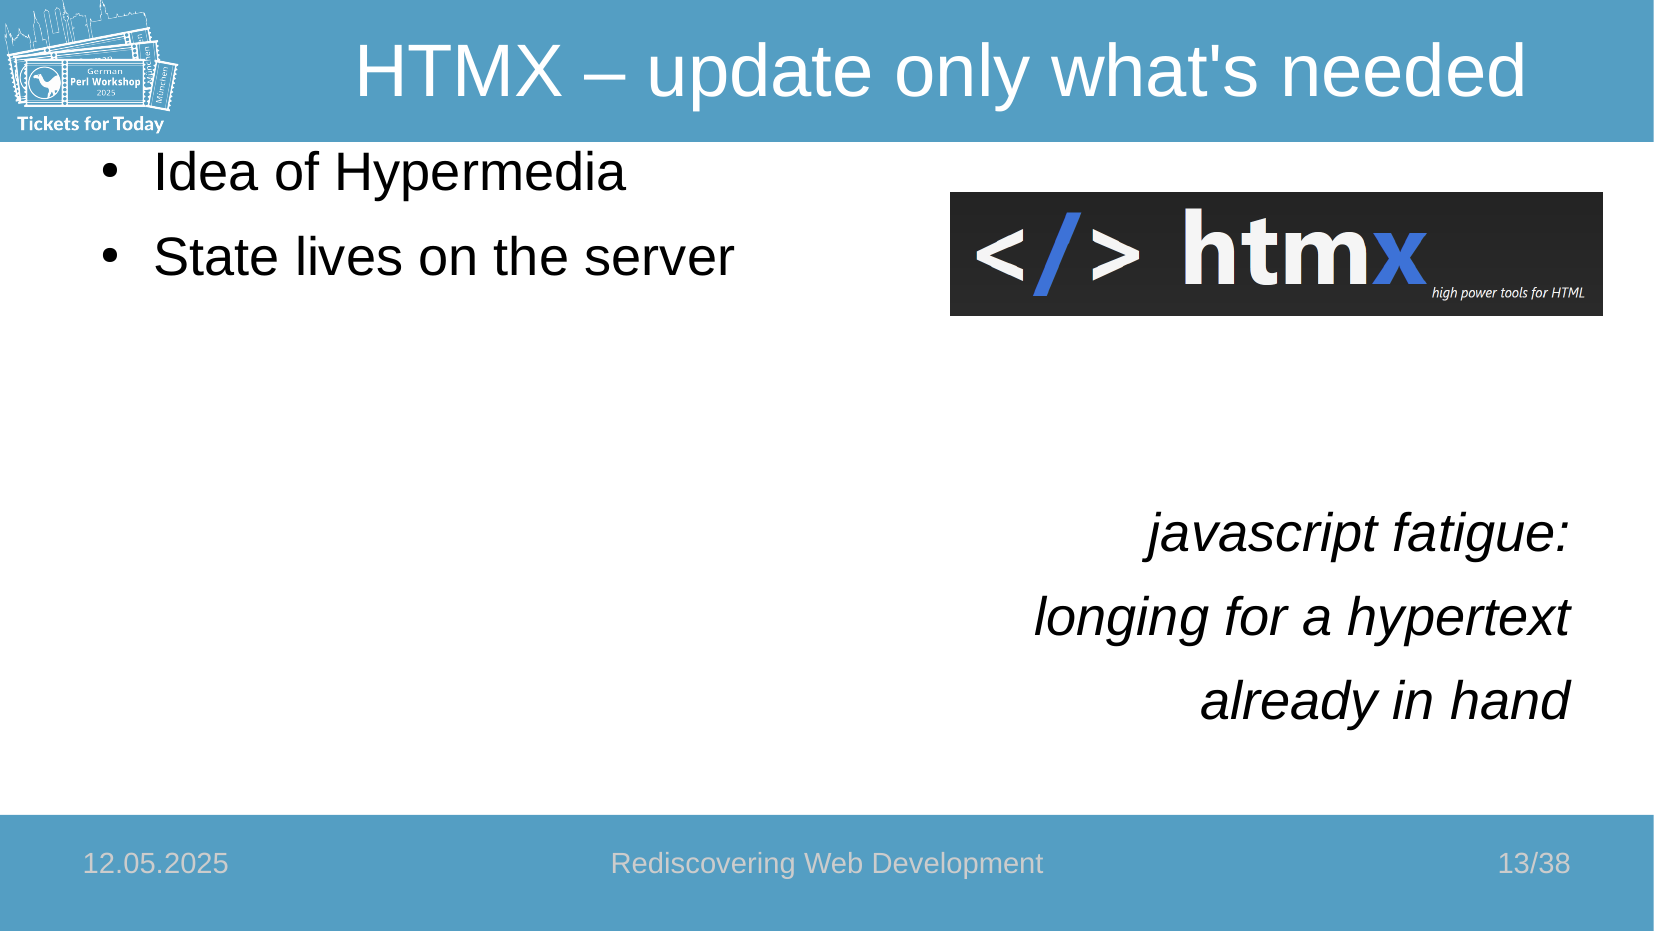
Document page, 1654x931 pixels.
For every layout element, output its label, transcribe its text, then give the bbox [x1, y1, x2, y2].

picture [950, 192, 1603, 316]
list Idea of Hypermedia State lives on the server [82, 141, 809, 815]
picture [3, 0, 180, 154]
list javascript fatigue: longing for a hypertext already in hand [845, 501, 1572, 815]
title HTMX – update only what's needed [354, 5, 1654, 136]
